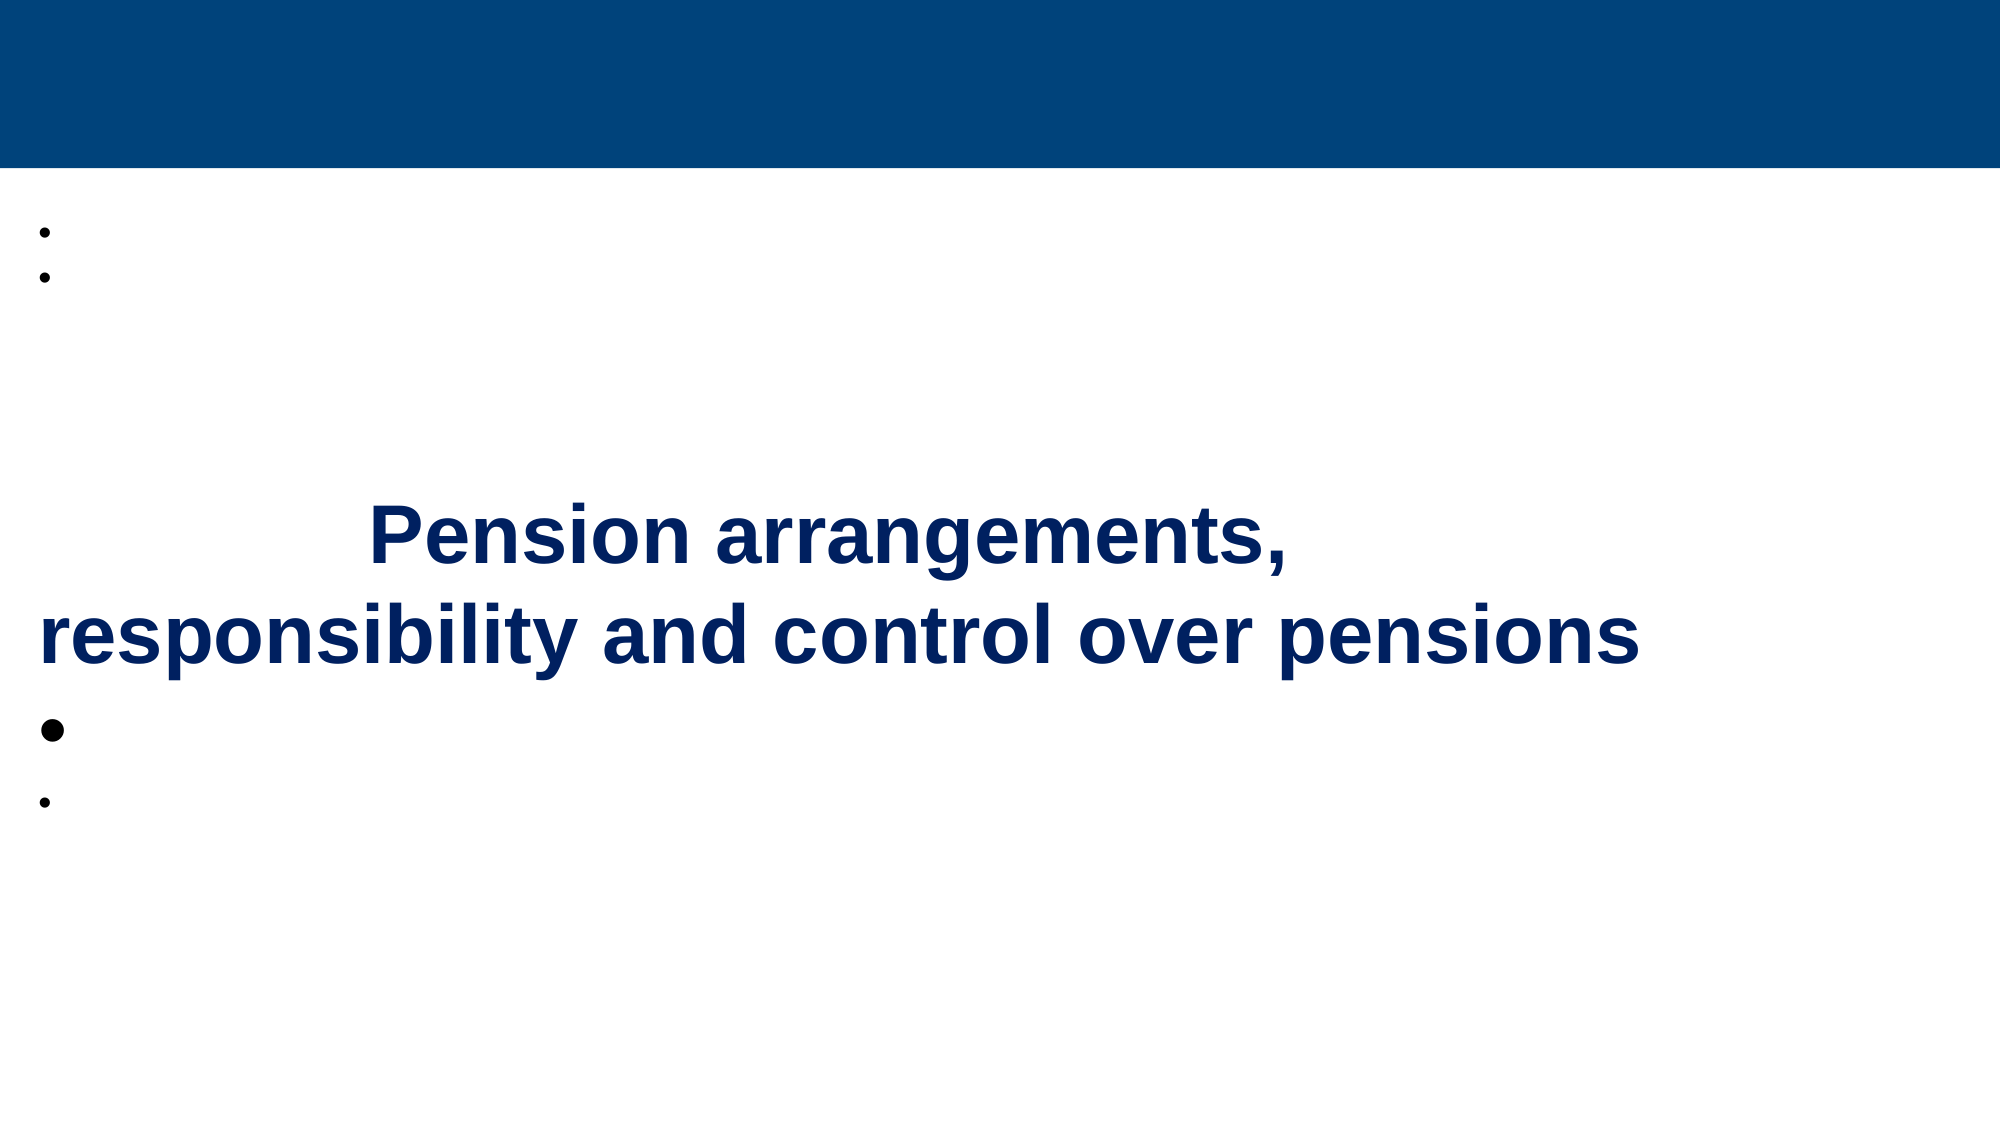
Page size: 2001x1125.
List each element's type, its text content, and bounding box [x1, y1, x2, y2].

text_box [0, 0, 2000, 169]
title Pension arrangements, responsibility and control over pensions [23, 202, 1891, 839]
